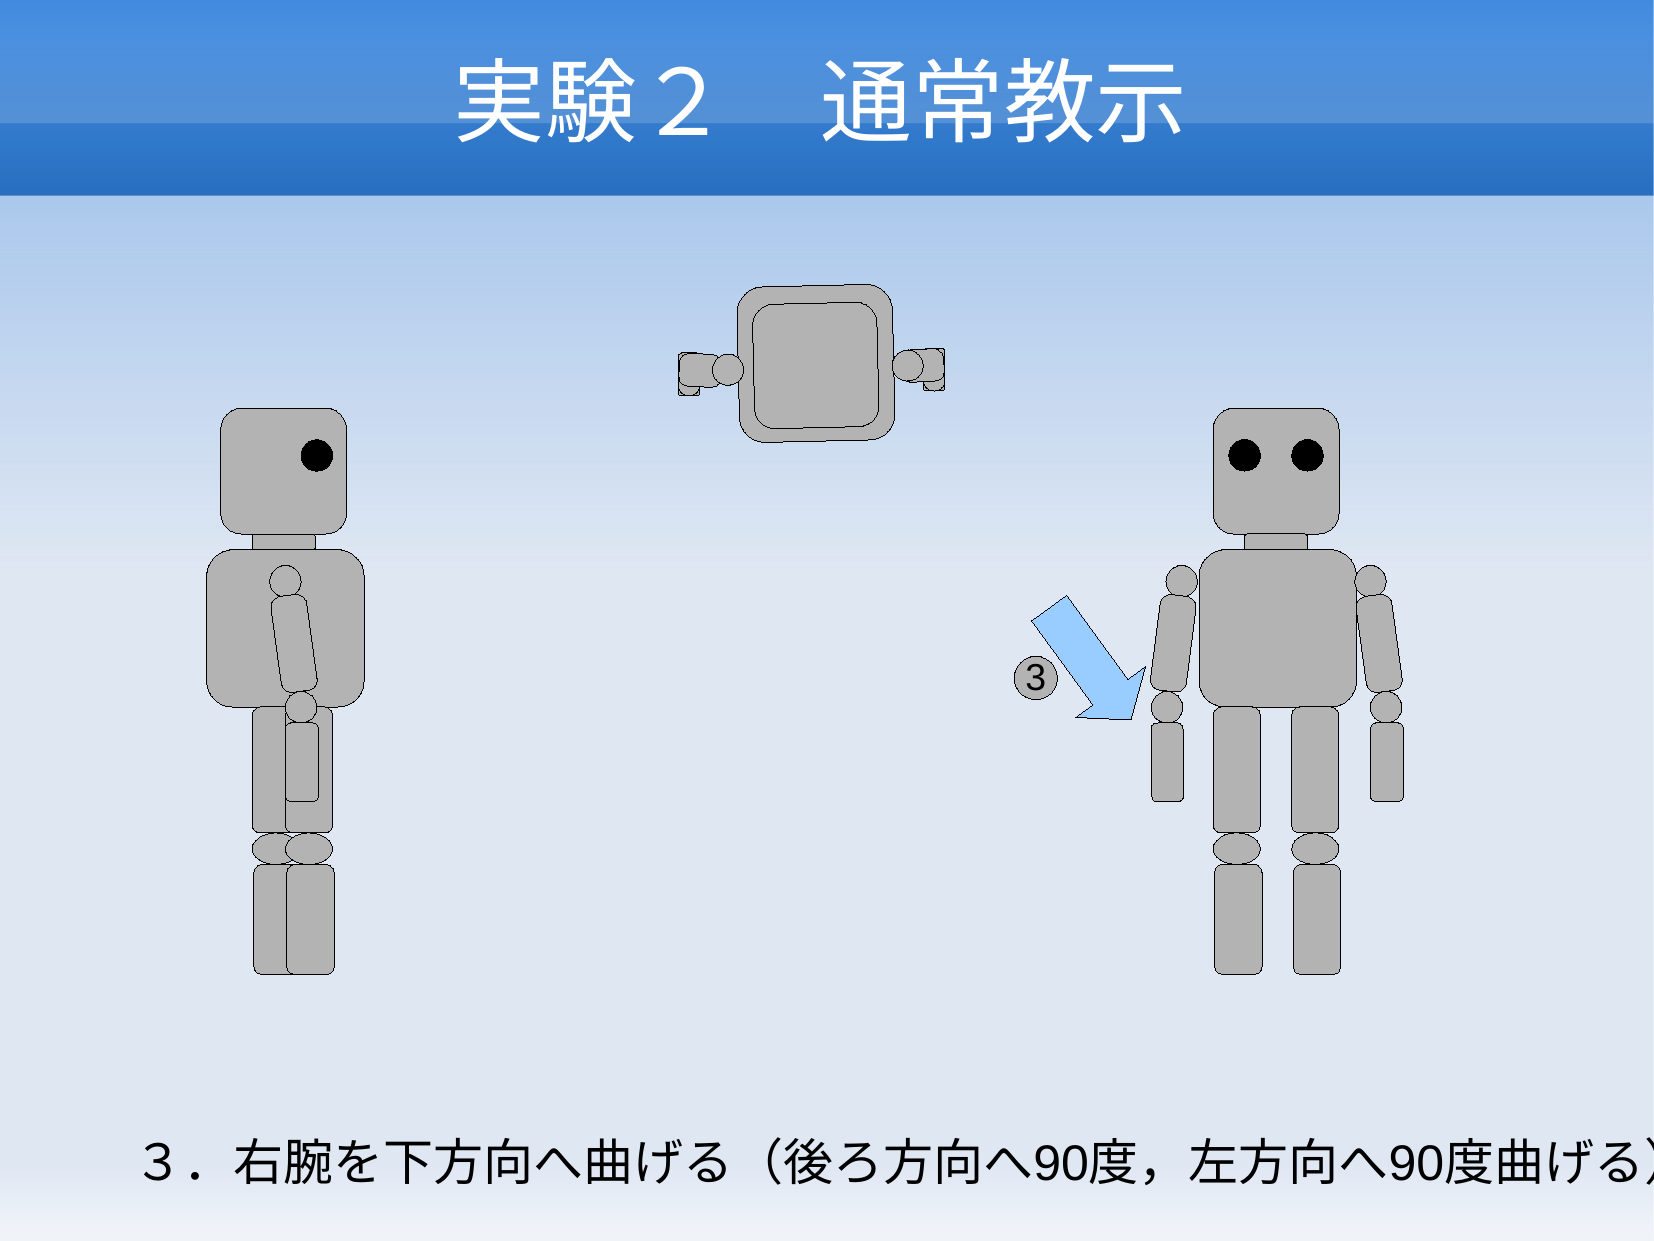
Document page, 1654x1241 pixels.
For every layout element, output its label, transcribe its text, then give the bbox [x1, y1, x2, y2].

title 実験２ 通常教示 [76, 7, 1565, 200]
text_box [1150, 565, 1198, 802]
picture [0, 0, 1654, 1241]
text_box ３．右腕を下方向へ曲げる（後ろ方向へ90度，左方向へ90度曲げる） [118, 1004, 1654, 1213]
text_box [1199, 408, 1404, 975]
text_box [206, 408, 365, 975]
text_box [1031, 595, 1146, 720]
text_box 3 [1014, 656, 1058, 700]
text_box [678, 284, 945, 443]
